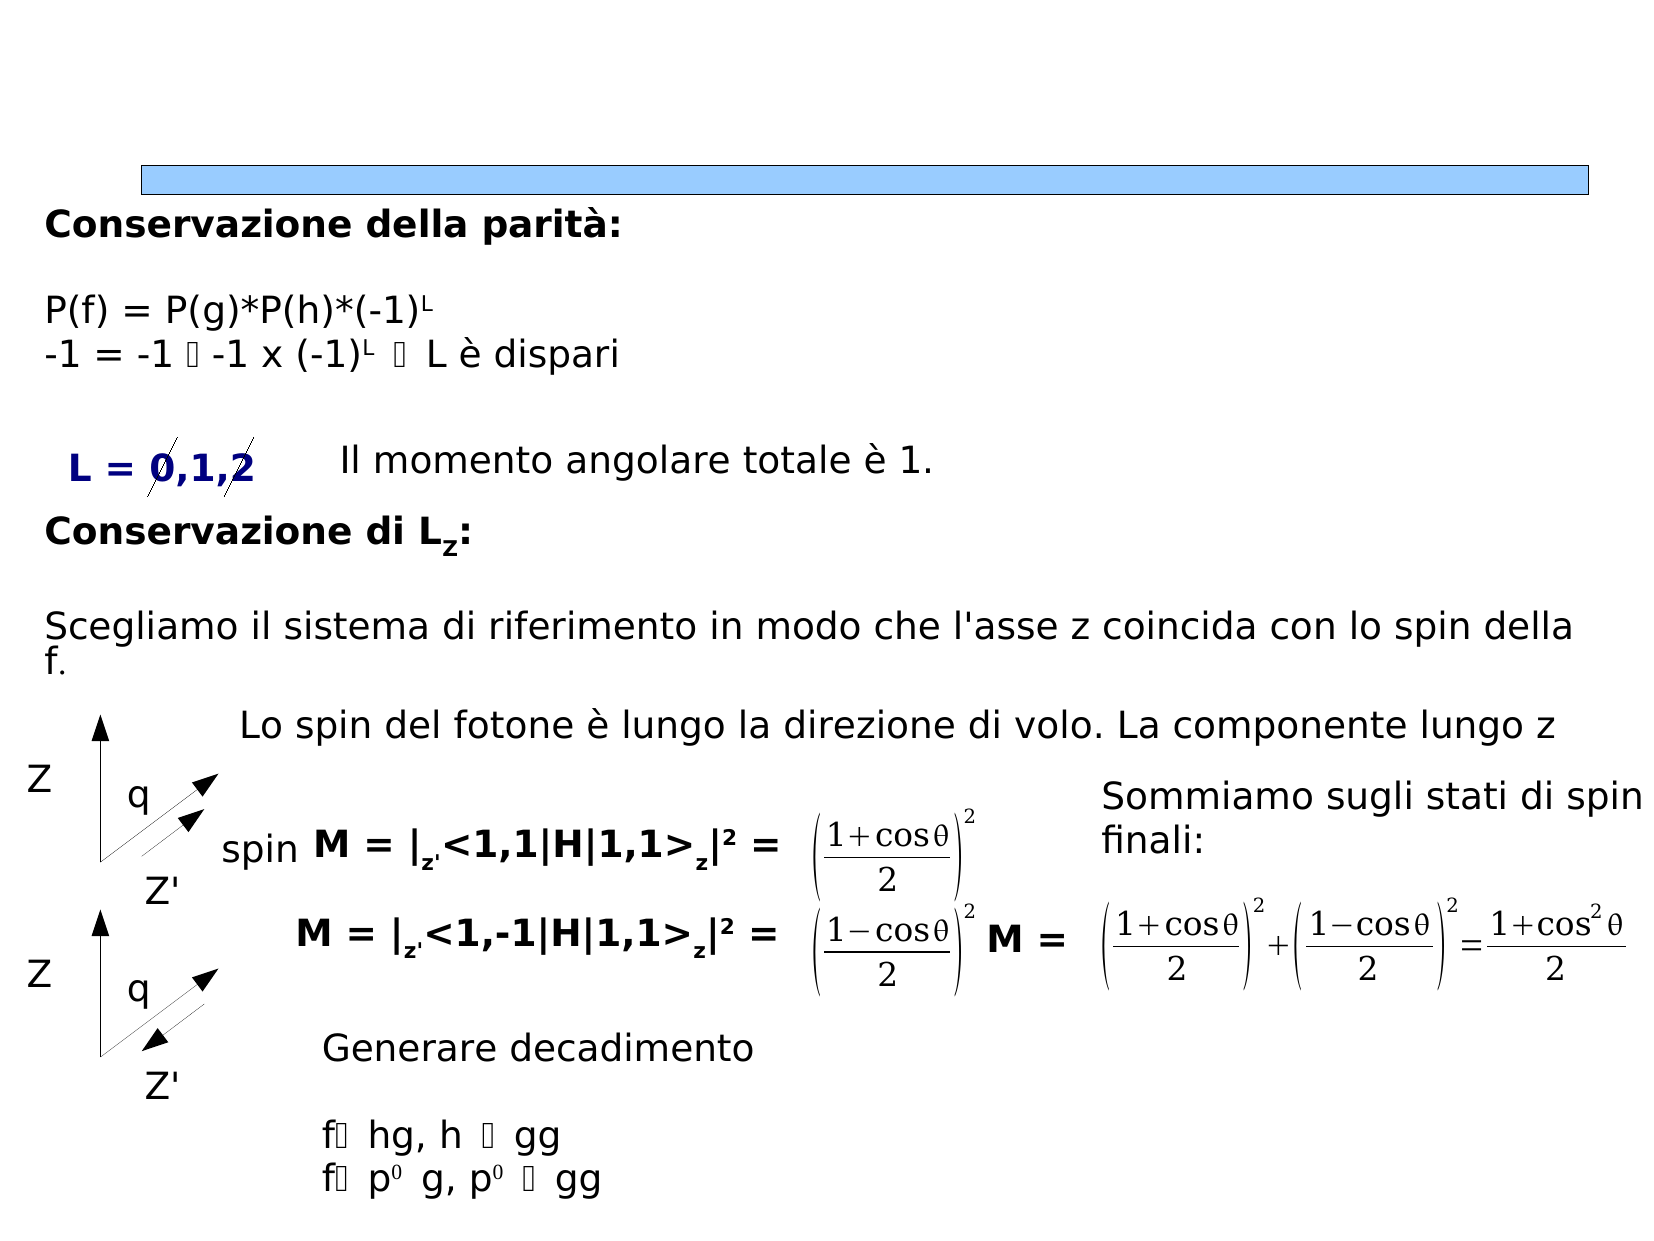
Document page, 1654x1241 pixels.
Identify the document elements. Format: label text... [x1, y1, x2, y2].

text_box Conservazione di LZ: Scegliamo il sistema di riferimento in modo che l'asse z coincida con lo spin della f. [29, 502, 1625, 659]
text_box Lo spin del fotone è lungo la direzione di volo. La componente lungo z [224, 696, 1654, 843]
text_box L = 0,1,2 [53, 395, 526, 502]
text_box Z [11, 750, 160, 809]
text_box Z' [129, 1057, 278, 1116]
text_box q [112, 773, 172, 831]
text_box q [112, 968, 172, 1026]
text_box M = |z'<1,1|H|1,1>z|2 = [298, 815, 803, 883]
chart [1092, 894, 1636, 993]
text_box Il momento angolare totale è 1. [324, 431, 1211, 490]
text_box Z [11, 944, 160, 1004]
chart [803, 805, 984, 999]
text_box spin [206, 820, 384, 880]
text_box Z' [129, 862, 278, 921]
text_box Sommiamo sugli stati di spin finali: [1086, 767, 1654, 870]
text_box M = [971, 910, 1092, 978]
text_box Conservazione della parità: P(f) = P(g)*P(h)*(-1)L -1 = -1  -1 x (-1)L  L è dispari [29, 194, 1625, 389]
text_box Generare decadimento f hg, h  gg f p0 g, p0  gg [307, 1018, 780, 1170]
text_box M = |z'<1,-1|H|1,1>z|2 = [280, 904, 798, 972]
